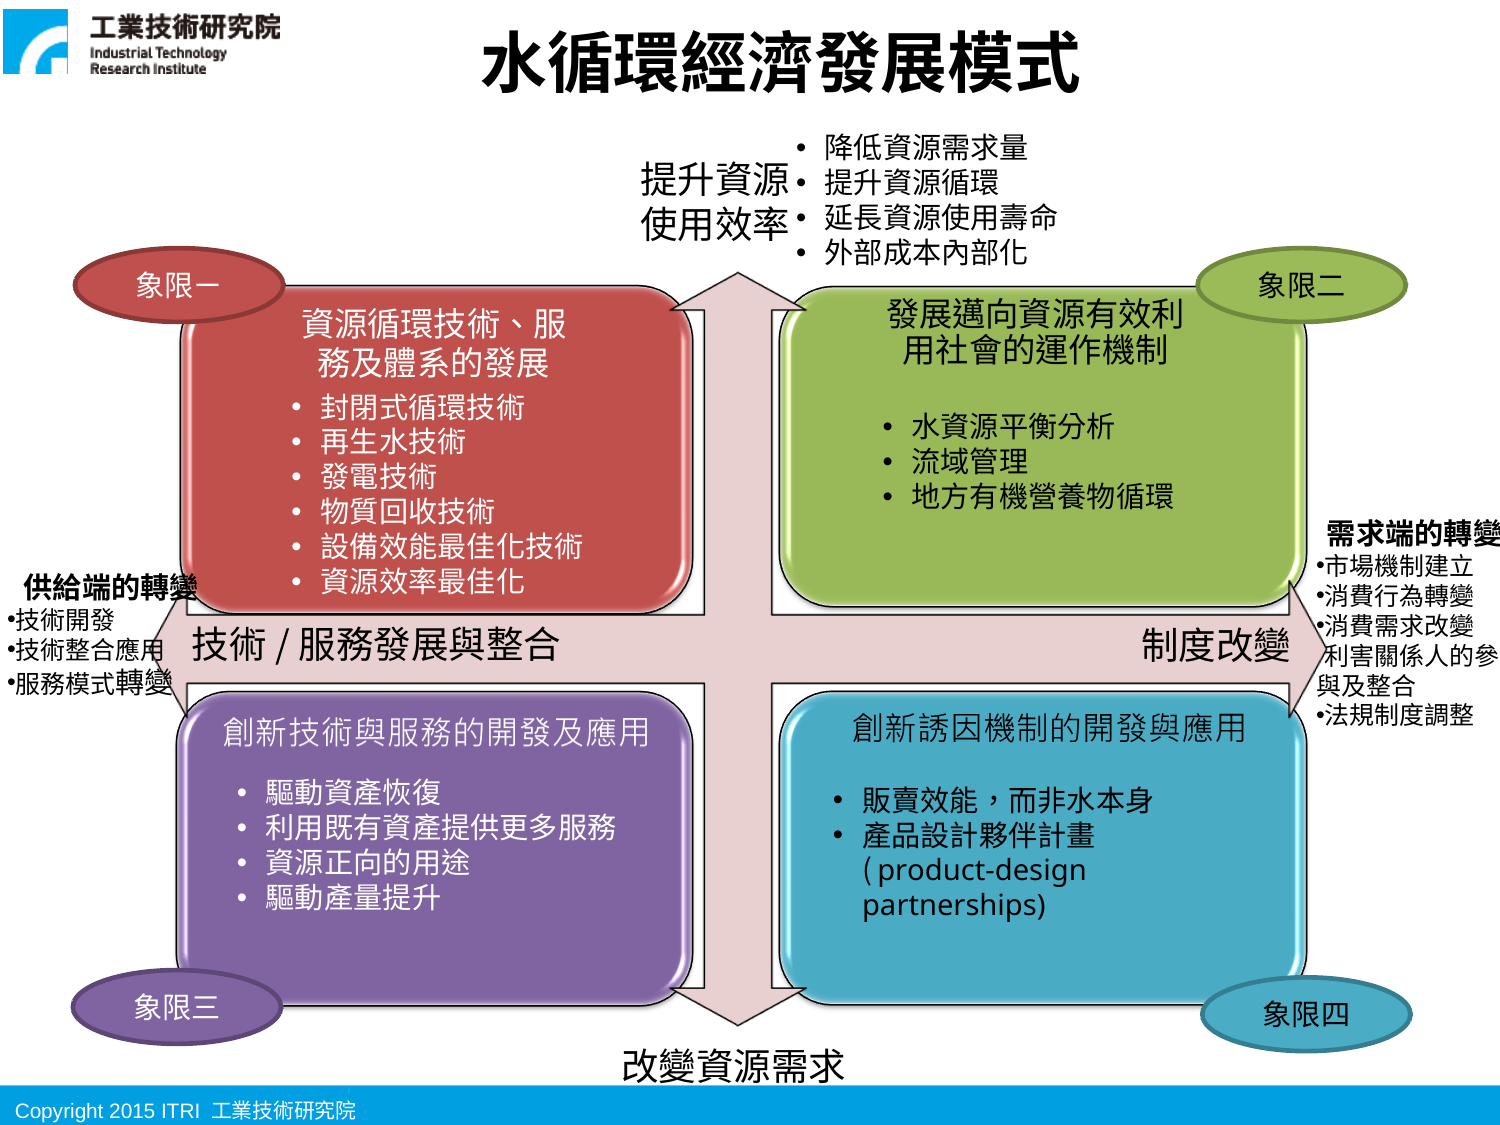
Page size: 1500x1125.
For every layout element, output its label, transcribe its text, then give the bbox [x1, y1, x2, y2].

text_box 提升資源 使用效率 [625, 148, 806, 255]
text_box 象限ㄧ [74, 248, 284, 322]
picture [146, 303, 276, 613]
text_box 需求端的轉變 市場機制建立 消費行為轉變 消費需求改變 利害關係人的參與及整合 法規制度調整 [1328, 507, 1500, 738]
text_box 技術/服務發展與整合 [599, 613, 609, 675]
text_box 制度改變 [1126, 614, 1306, 675]
text_box 水資源平衡分析 流域管理 地方有機營養物循環 [867, 400, 1223, 522]
text_box 驅動資產恢復 利用既有資產提供更多服務 資源正向的用途 驅動產量提升 [222, 766, 632, 1063]
text_box 改變資源需求 [606, 1035, 862, 1097]
text_box 象限三 [72, 970, 222, 1044]
text_box 發展邁向資源有效利用社會的運作機制 [865, 290, 1207, 378]
text_box 封閉式循環技術 再生水技術 發電技術 物質回收技術 設備效能最佳化技術 資源效率最佳化 [276, 381, 599, 712]
title 水循環經濟發展模式 [194, 2, 1367, 119]
text_box 供給端的轉變 技術開發 技術整合應用 服務模式轉變 [0, 561, 231, 707]
text_box 技術/服務發展與整合 [231, 613, 276, 675]
text_box 資源循環技術、服務及體系的發展 [272, 294, 596, 391]
text_box 降低資源需求量 提升資源循環 延長資源使用壽命 外部成本內部化 [781, 122, 1074, 269]
picture [19, 9, 194, 74]
picture [146, 269, 1328, 1030]
text_box 販賣效能，而非水本身 產品設計夥伴計畫 ( product-design partnerships) [818, 774, 1230, 930]
text_box 象限二 [1197, 248, 1406, 322]
text_box 象限四 [1202, 977, 1411, 1052]
